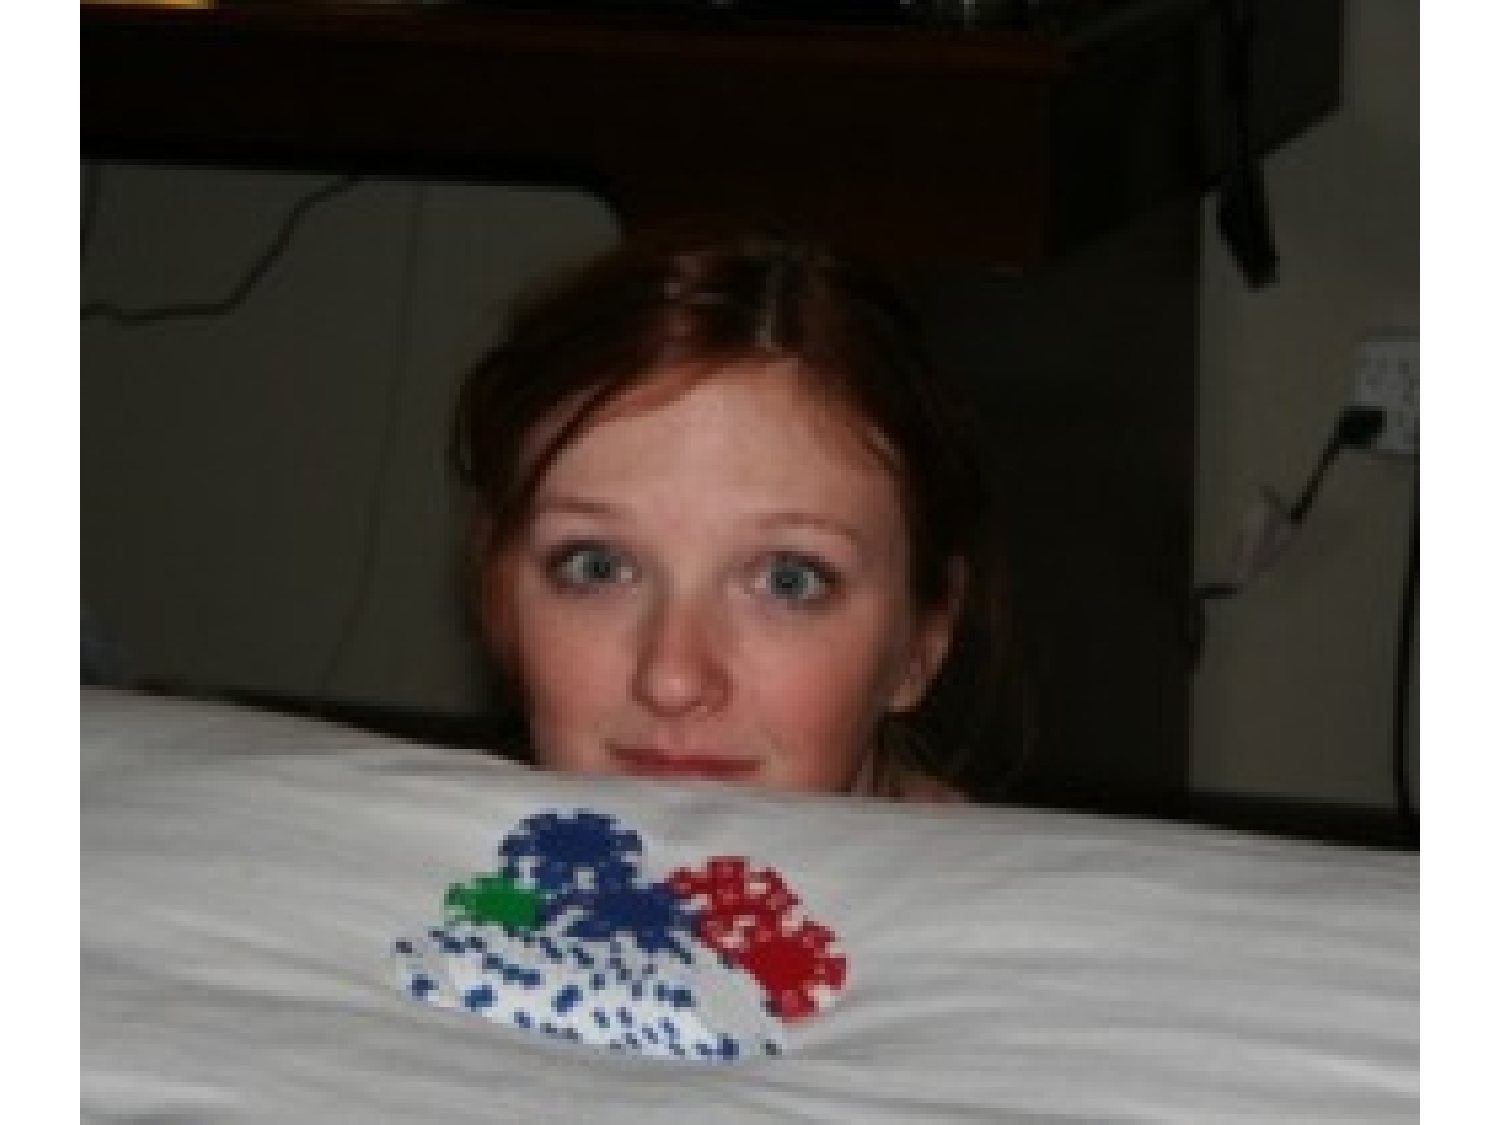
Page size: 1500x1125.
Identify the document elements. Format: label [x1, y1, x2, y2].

picture [80, 0, 1420, 1125]
